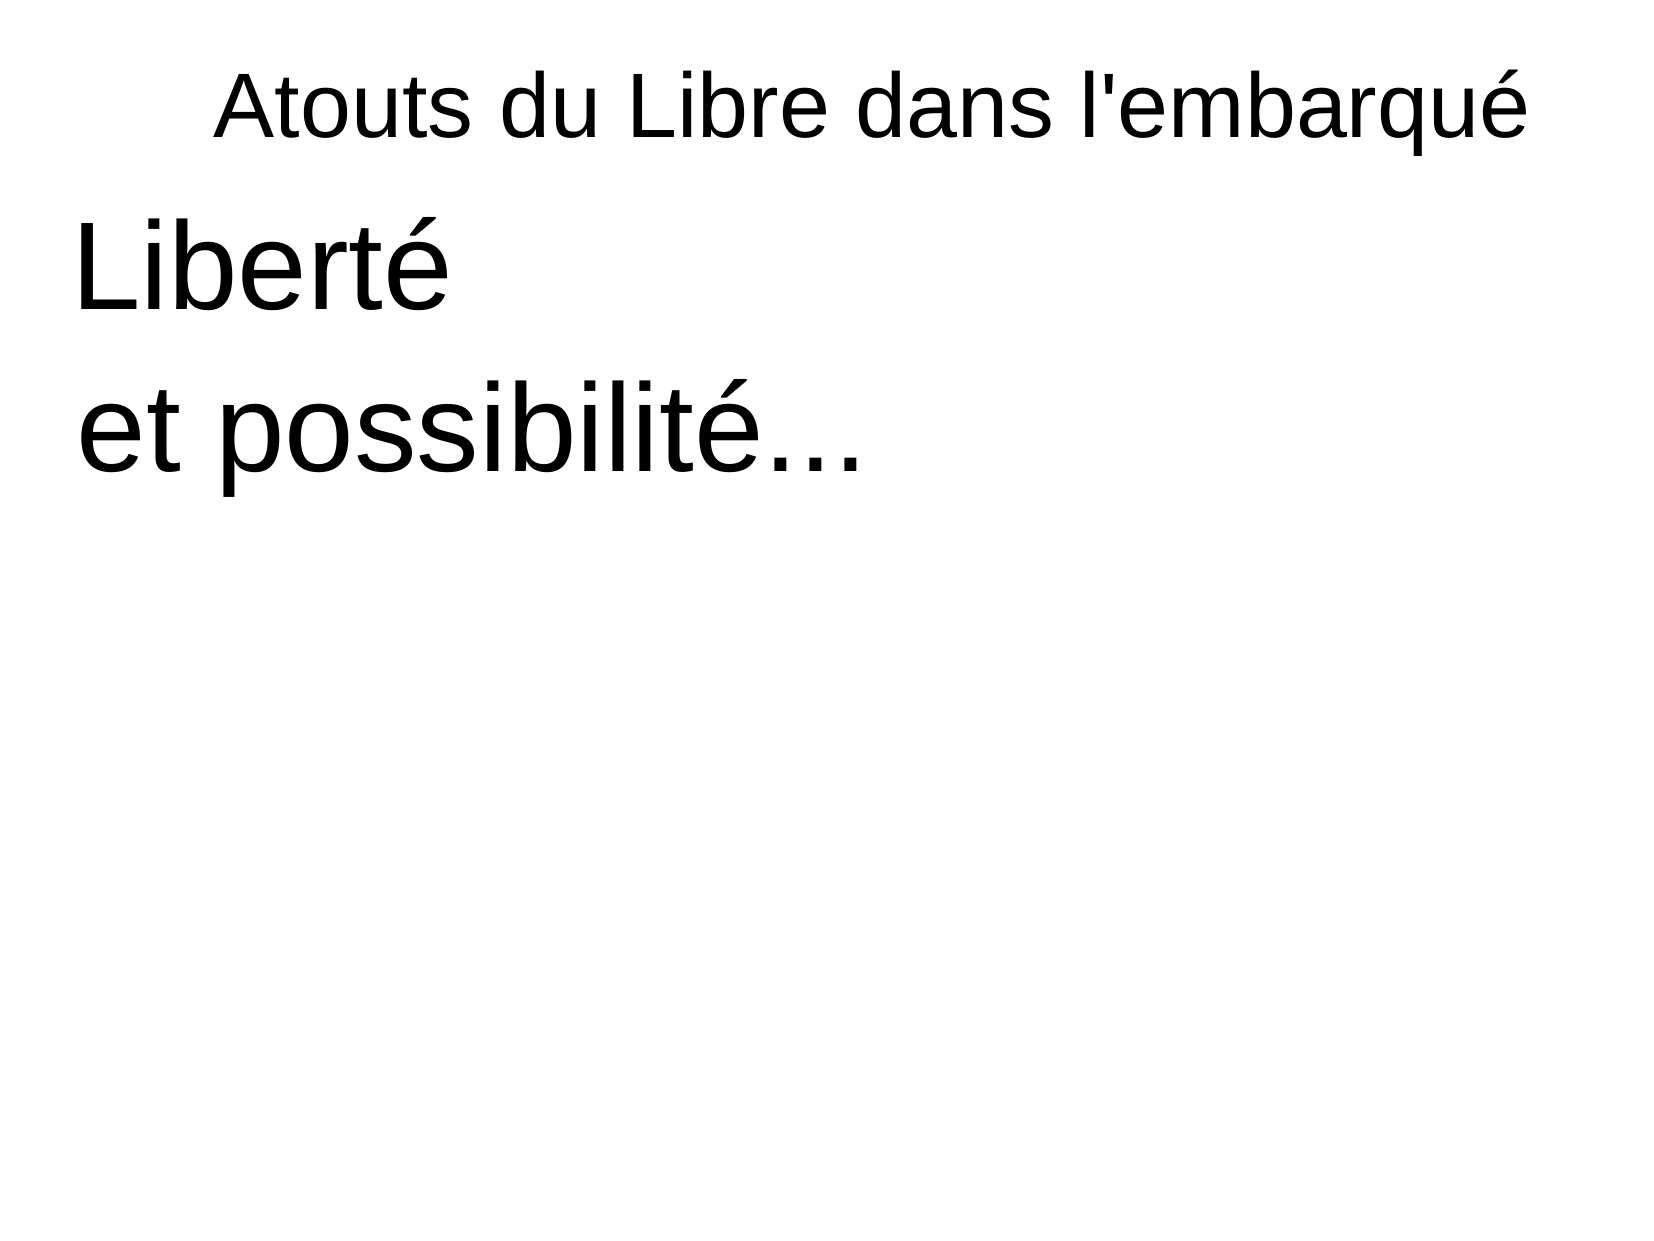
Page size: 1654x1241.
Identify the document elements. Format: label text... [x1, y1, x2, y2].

title Atouts du Libre dans l'embarqué [147, 48, 1599, 163]
text_box et possibilité... [76, 357, 1123, 540]
text_box Liberté [70, 196, 1117, 378]
